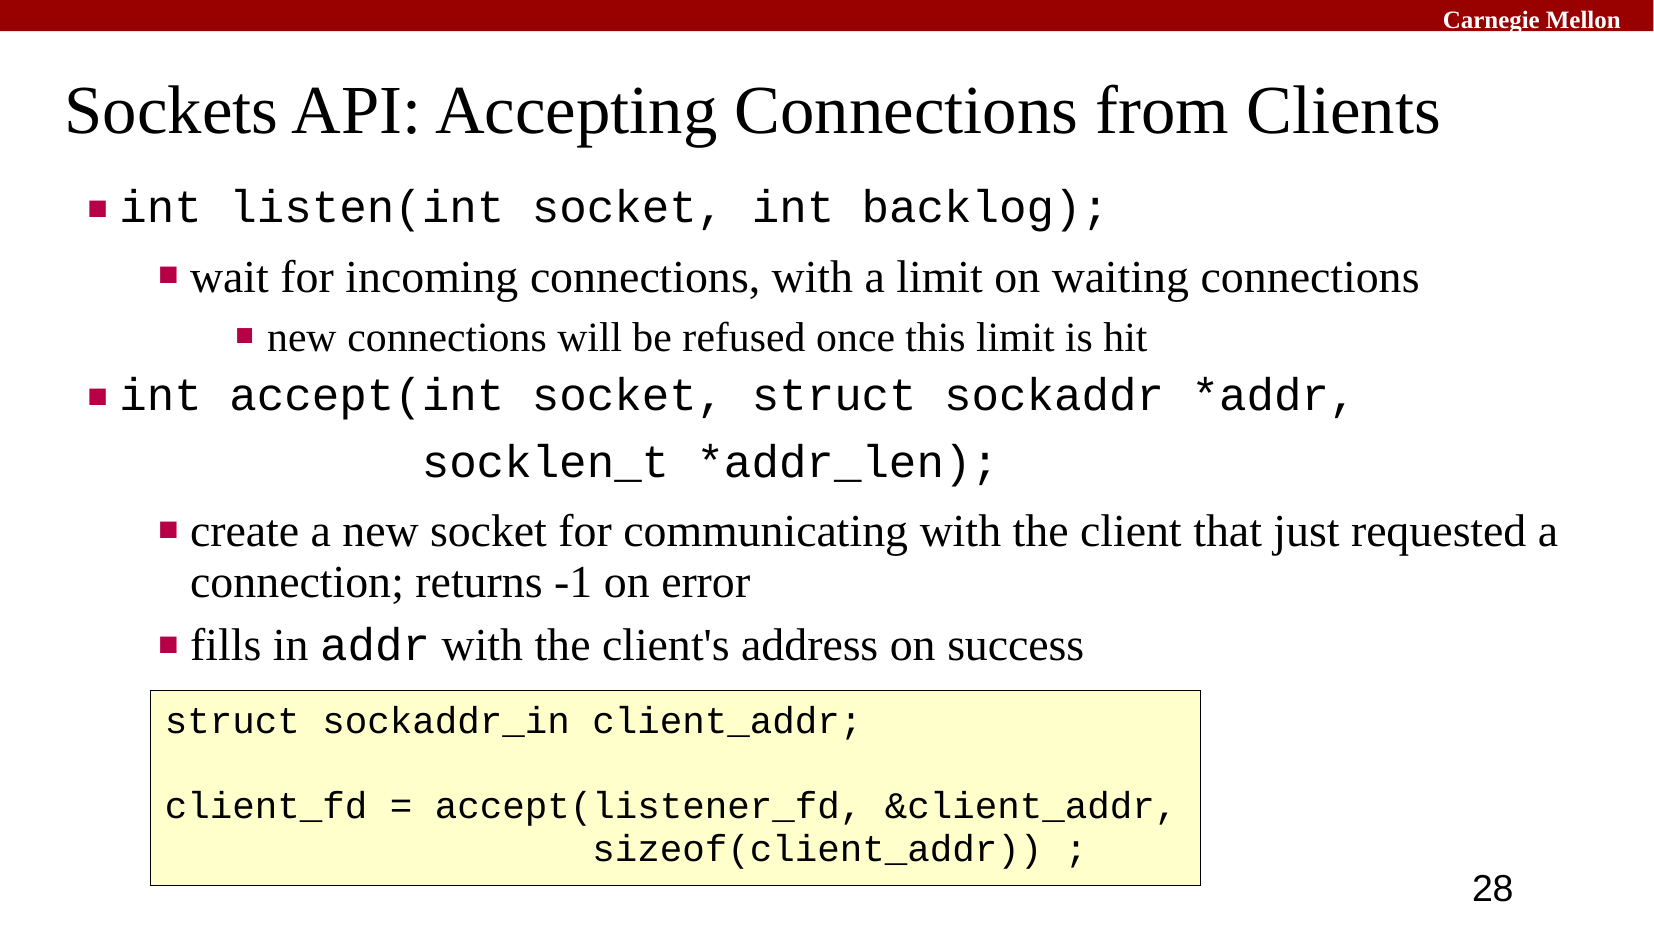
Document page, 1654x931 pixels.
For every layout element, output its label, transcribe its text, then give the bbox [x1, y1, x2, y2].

title Sockets API: Accepting Connections from Clients [64, 58, 1576, 163]
list int listen(int socket, int backlog); wait for incoming connections, with a limit on waiting connections new connections will be refused once this limit is hit int accept(int socket, struct sockaddr *addr, socklen_t *addr_len); create a new socket for communicating with the client that just requested a connection; returns -1 on error fills in addr with the client's address on success [71, 184, 1576, 676]
text_box struct sockaddr_in client_addr; client_fd = accept(listener_fd, &client_addr, sizeof(client_addr)) ; [150, 690, 1201, 886]
